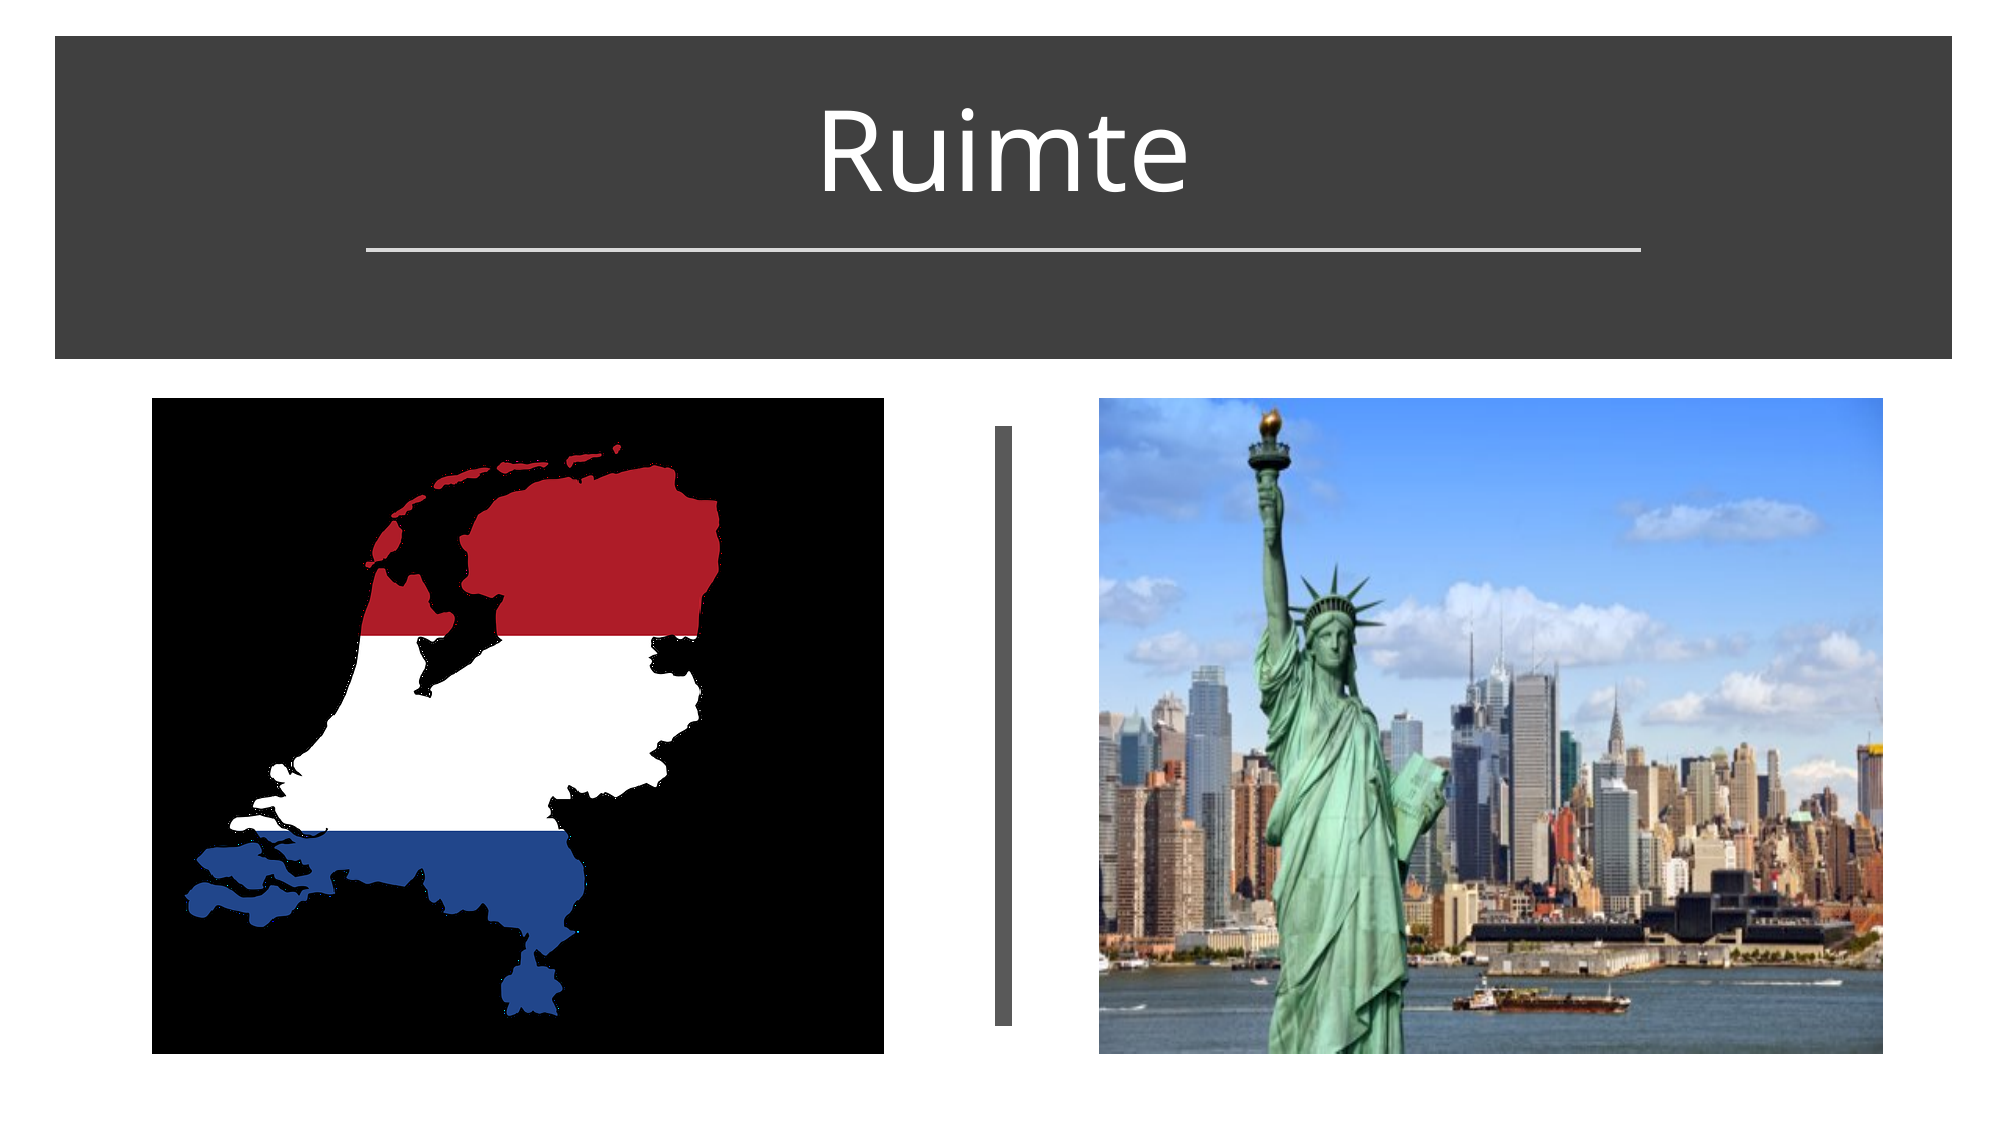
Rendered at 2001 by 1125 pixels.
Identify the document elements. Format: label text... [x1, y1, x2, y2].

text_box [65, 46, 1942, 349]
picture [1099, 398, 1883, 1054]
title Ruimte [89, 71, 1918, 224]
picture [152, 398, 884, 1054]
